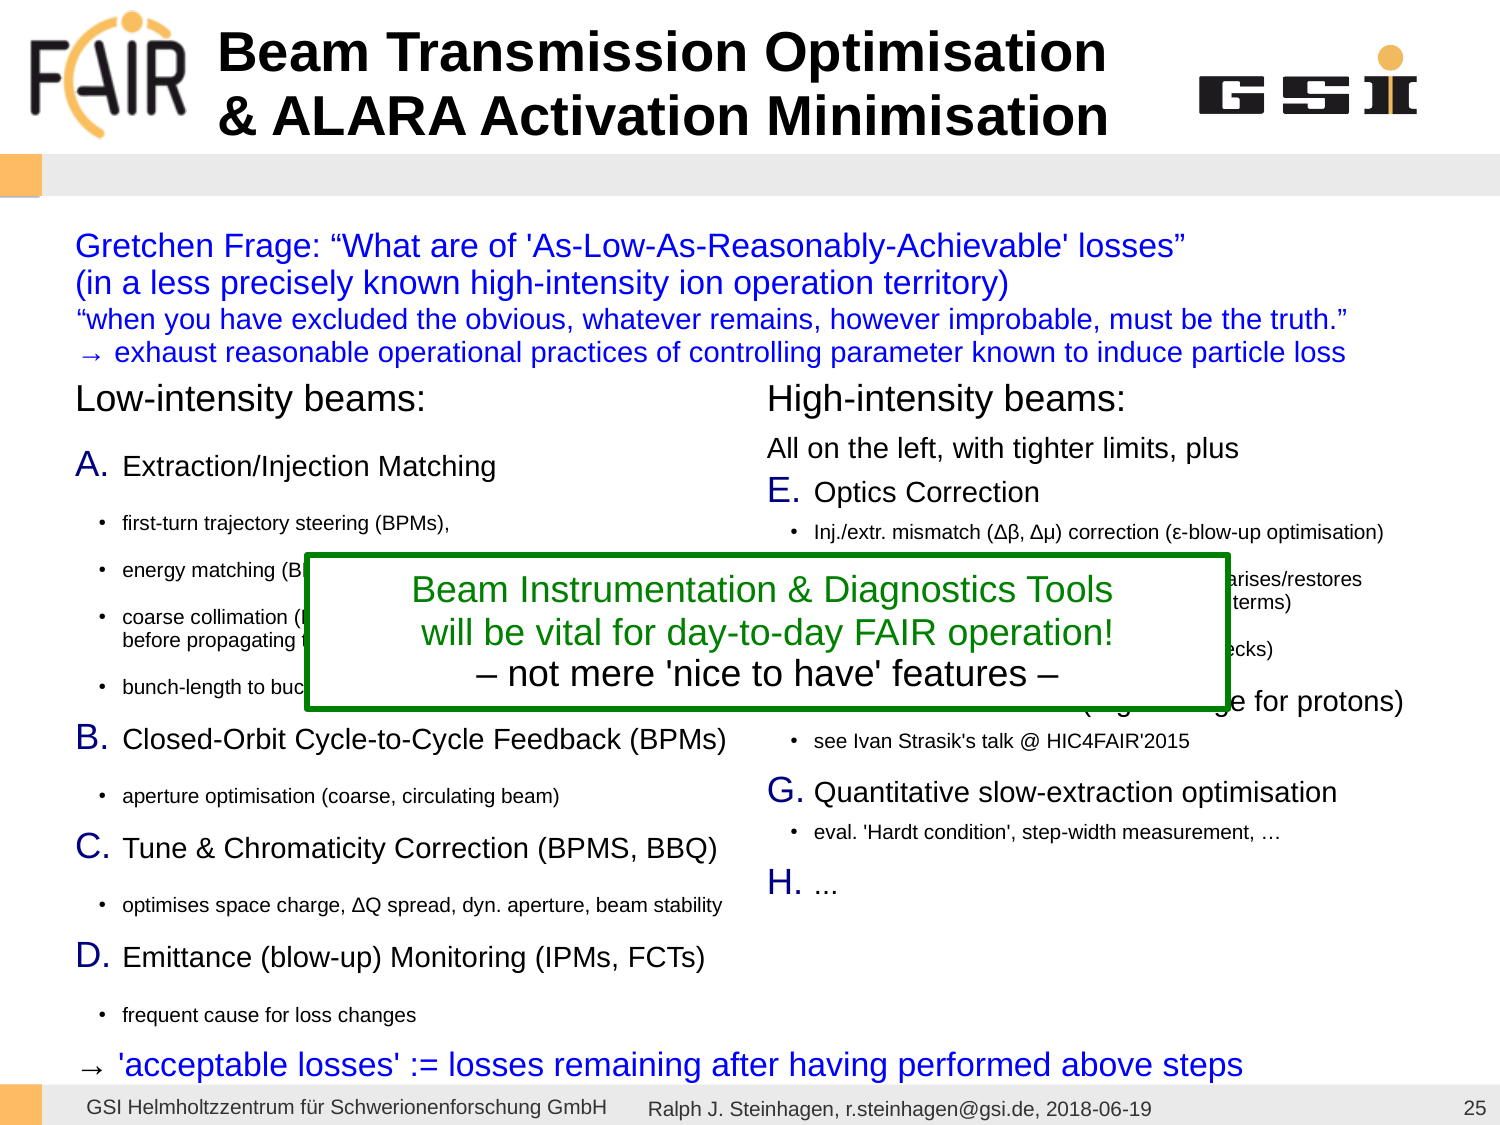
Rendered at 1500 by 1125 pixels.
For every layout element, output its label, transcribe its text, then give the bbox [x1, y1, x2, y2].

text_box Beam Instrumentation & Diagnostics Tools will be vital for day-to-day FAIR operation! – not mere 'nice to have' features – [307, 555, 1229, 709]
list Gretchen Frage: “What are of 'As-Low-As-Reasonably-Achievable' losses” (in a less precisely known high‑intensity ion operation territory) [75, 226, 1418, 308]
list → 'acceptable losses' := losses remaining after having performed above steps [75, 1046, 1438, 1081]
text_box “when you have excluded the obvious, whatever remains, however improbable, must be the truth.” → exhaust reasonable operational practices of controlling parameter known to induce particle loss [76, 303, 1388, 390]
title Beam Transmission Optimisation & ALARA Activation Minimisation [217, 0, 1158, 179]
list High-intensity beams: All on the left, with tighter limits, plus Optics Correction Inj./extr. mismatch (Δβ, Δμ) correction (ε-blow-up optimisation) ring beta-beat correction (aperture opt. & linearises/restores symmetry of the optics → suppresses driving terms) detailed aperture optimisation (tune β bottlenecks) Detailed Collimation (e.g. 2-stage for protons) see Ivan Strasik's talk @ HIC4FAIR'2015 Quantitative slow-extraction optimisation eval. 'Hardt condition', step-width measurement, … ... [766, 377, 1426, 985]
picture [1197, 42, 1419, 117]
list Low-intensity beams: Extraction/Injection Matching first-turn trajectory steering (BPMs), energy matching (BPMs & Schottky), coarse collimation (IPMs) (removing excessive tails at low energy before propagating them to higher-energy machines) bunch-length to bucket-space matching (FCTs) Closed-Orbit Cycle-to-Cycle Feedback (BPMs) aperture optimisation (coarse, circulating beam) Tune & Chromaticity Correction (BPMS, BBQ) optimises space charge, ΔQ spread, dyn. aperture, beam stability Emittance (blow-up) Monitoring (IPMs, FCTs) frequent cause for loss changes [75, 377, 734, 985]
picture [30, 9, 187, 141]
